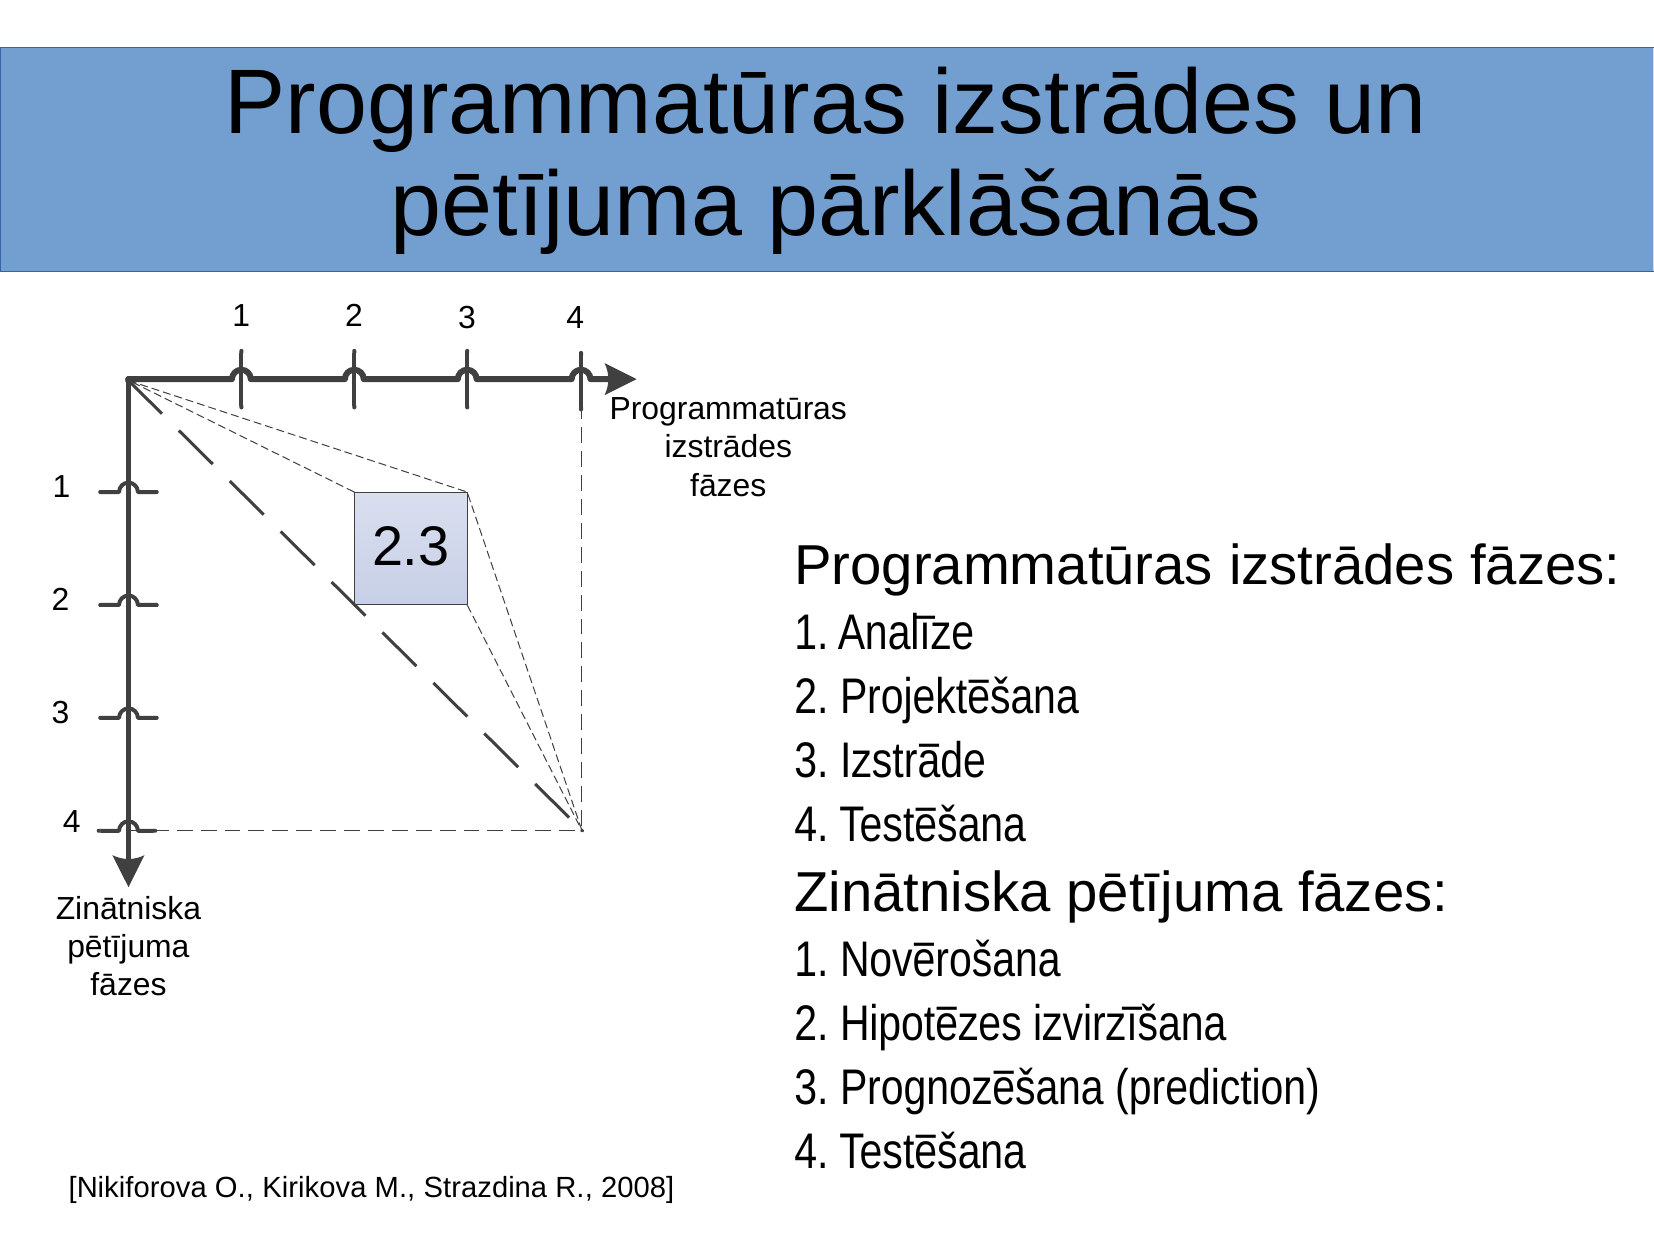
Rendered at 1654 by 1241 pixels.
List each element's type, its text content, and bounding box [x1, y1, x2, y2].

text_box Programmatūras izstrādes fāzes: 1. Analīze 2. Projektēšana 3. Izstrāde 4. Testēšana Zinātniska pētījuma fāzes: 1. Novērošana 2. Hipotēzes izvirzīšana 3. Prognozēšana (prediction) 4. Testēšana [779, 531, 1636, 1196]
text_box [Nikiforova O., Kirikova M., Strazdina R., 2008] [53, 1160, 691, 1212]
text_box [0, 47, 1654, 272]
chart [47, 288, 861, 1010]
title Programmatūras izstrādes un pētījuma pārklāšanās [82, 49, 1571, 257]
